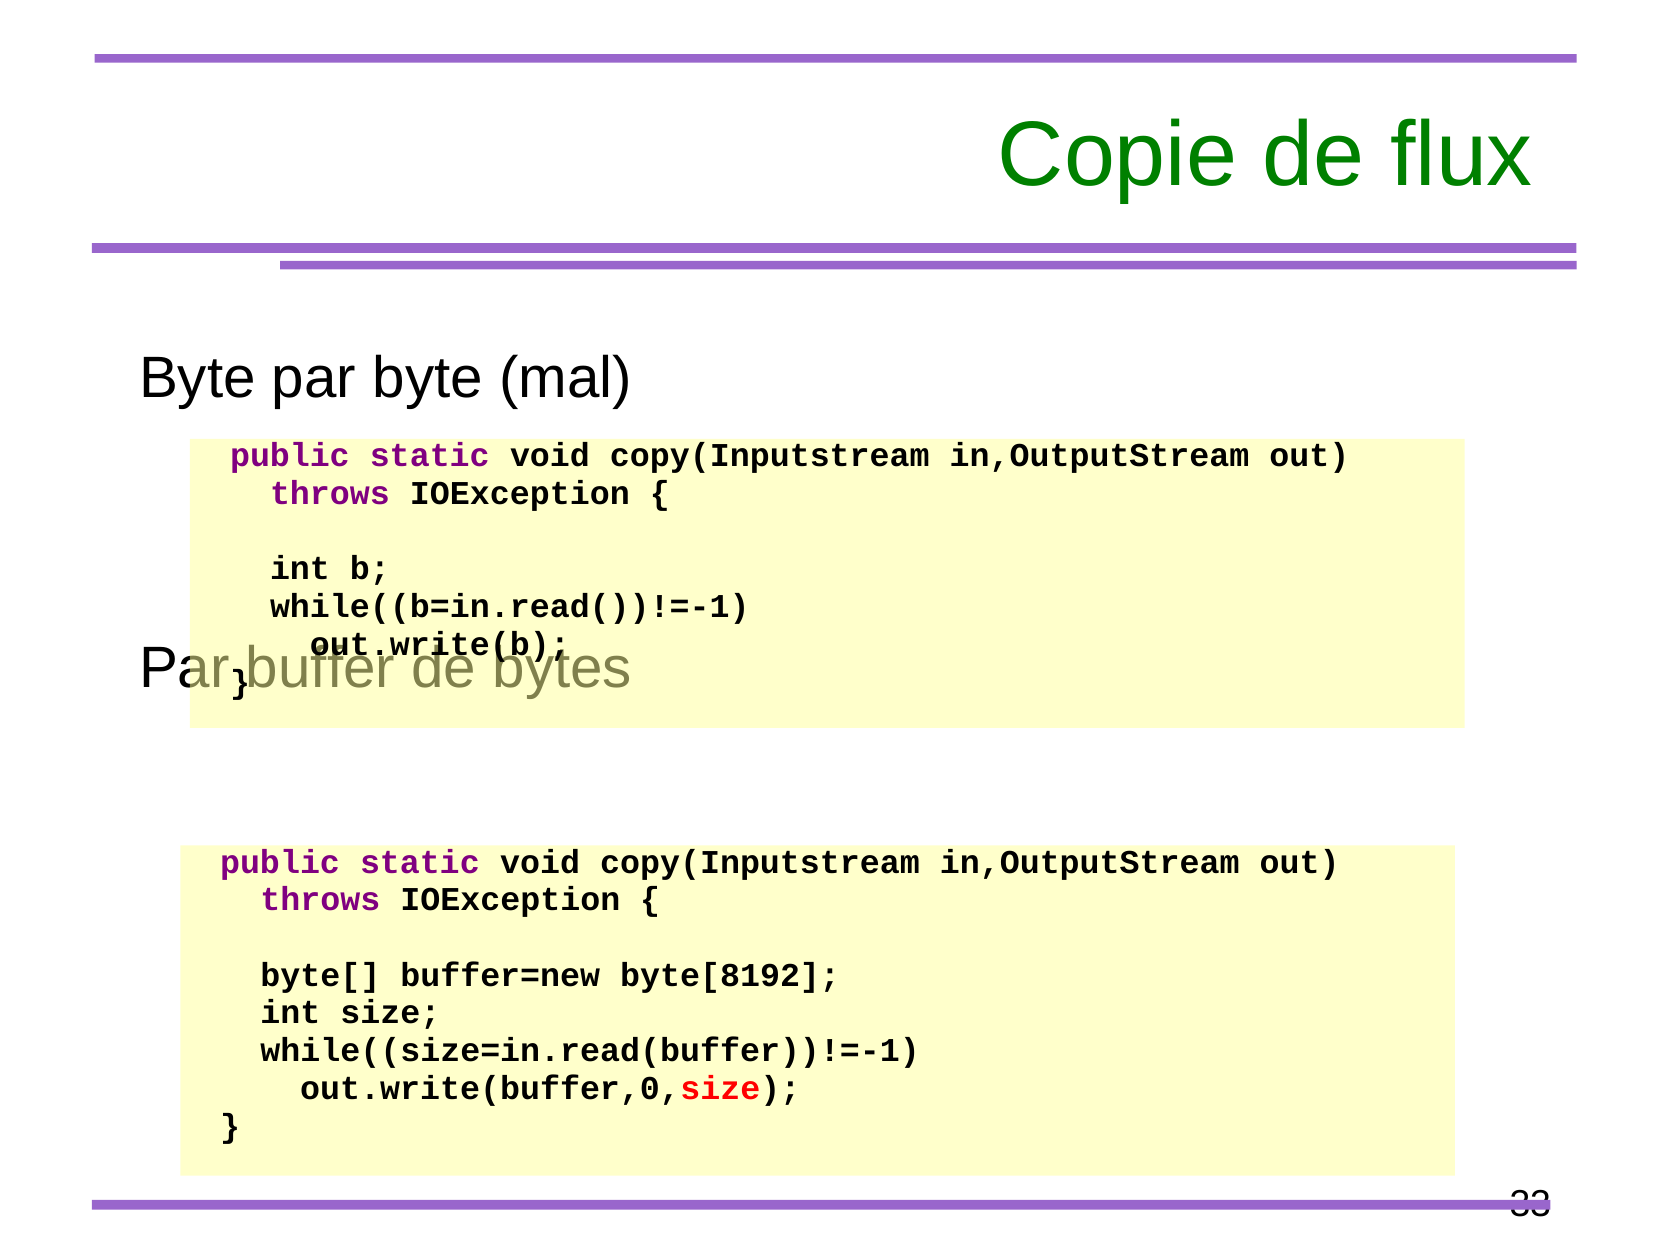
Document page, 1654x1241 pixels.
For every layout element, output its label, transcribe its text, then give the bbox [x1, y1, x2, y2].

text_box public static void copy(Inputstream in,OutputStream out) throws IOException { int b; while((b=in.read())!=-1) out.write(b); } [189, 438, 1465, 728]
text_box public static void copy(Inputstream in,OutputStream out) throws IOException { byte[] buffer=new byte[8192]; int size; while((size=in.read(buffer))!=-1) out.write(buffer,0,size); } [180, 845, 1455, 1176]
title Copie de flux [121, 49, 1534, 257]
list Byte par byte (mal) Par buffer de bytes [121, 344, 1534, 830]
